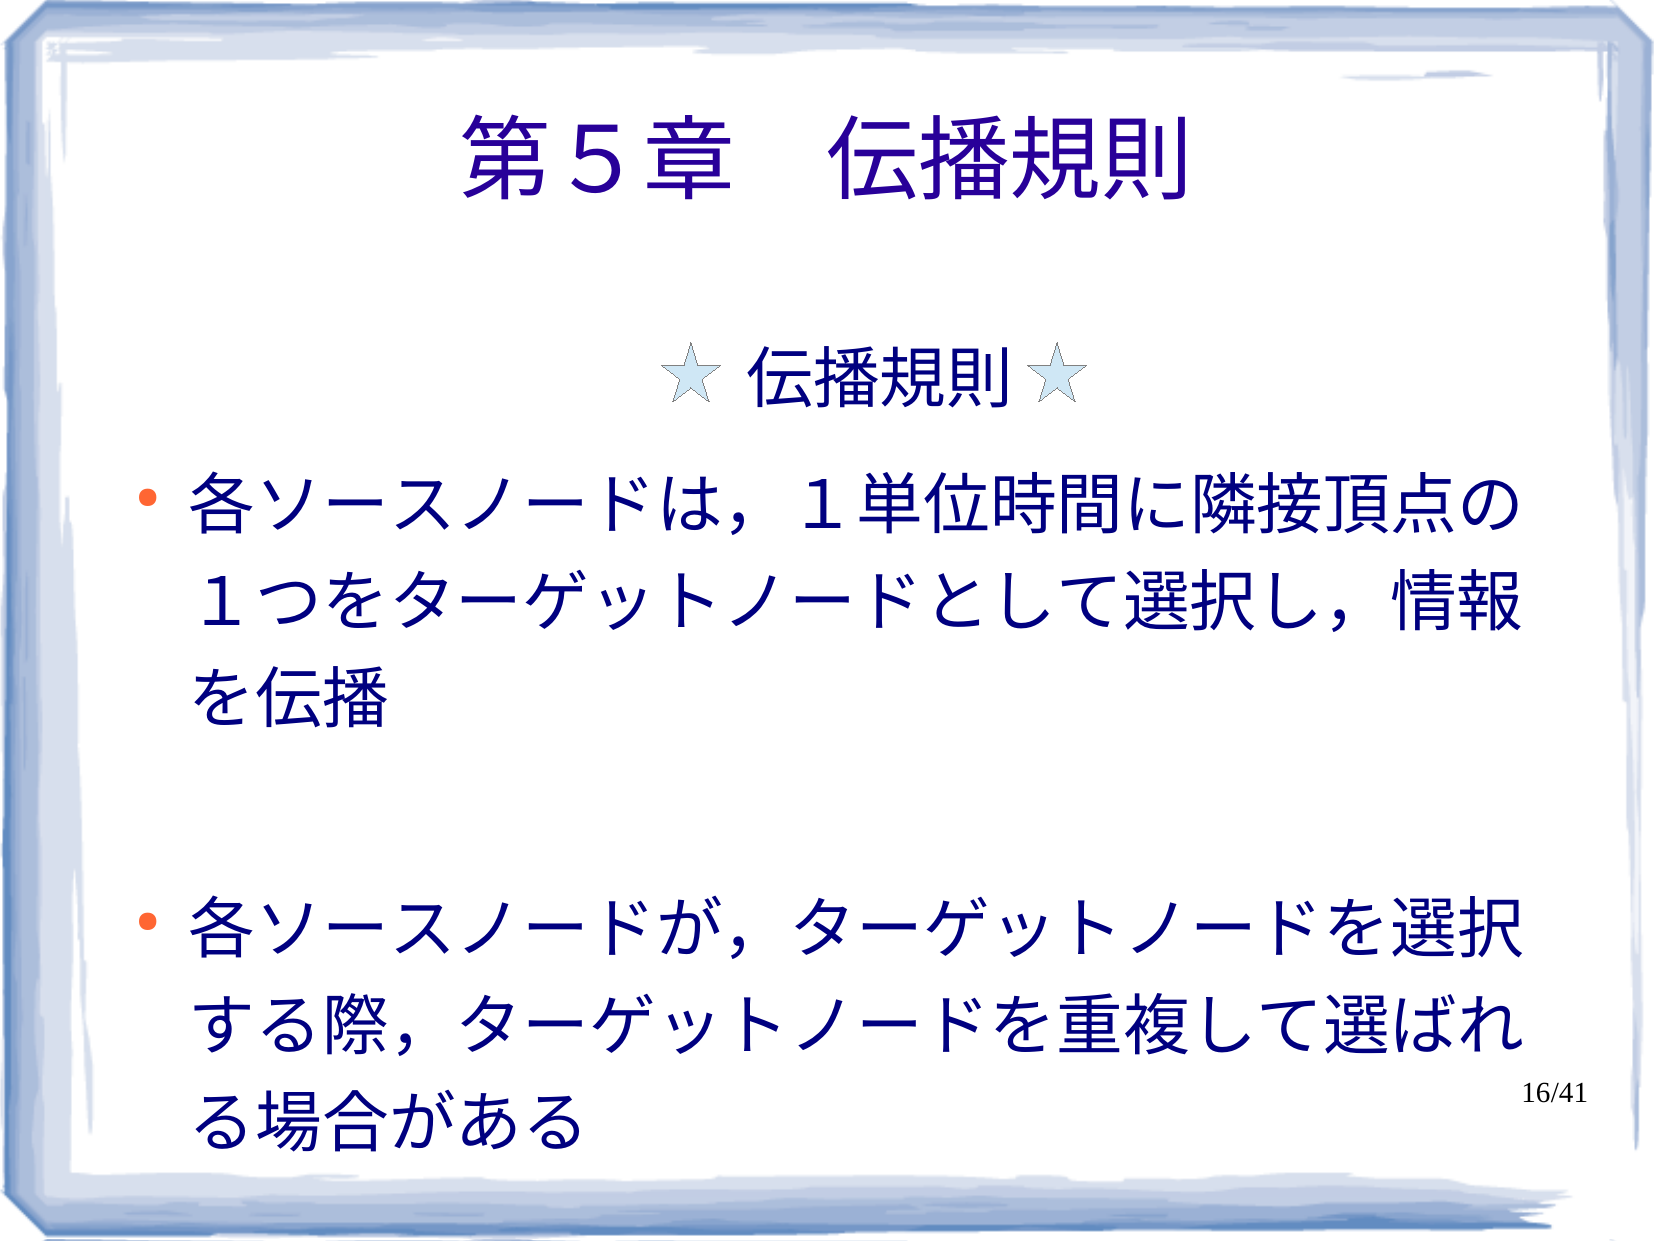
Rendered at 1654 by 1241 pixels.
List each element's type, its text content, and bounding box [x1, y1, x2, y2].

text_box [1027, 342, 1087, 402]
list 伝播規則 各ソースノードは，１単位時間に隣接頂点の１つをターゲットノードとして選択し，情報を伝播 各ソースノードが，ターゲットノードを選択する際，ターゲットノードを重複して選ばれる場合がある [118, 324, 1571, 1128]
title 第５章 伝播規則 [82, 49, 1571, 257]
text_box [661, 342, 721, 402]
picture [0, 0, 1654, 1241]
